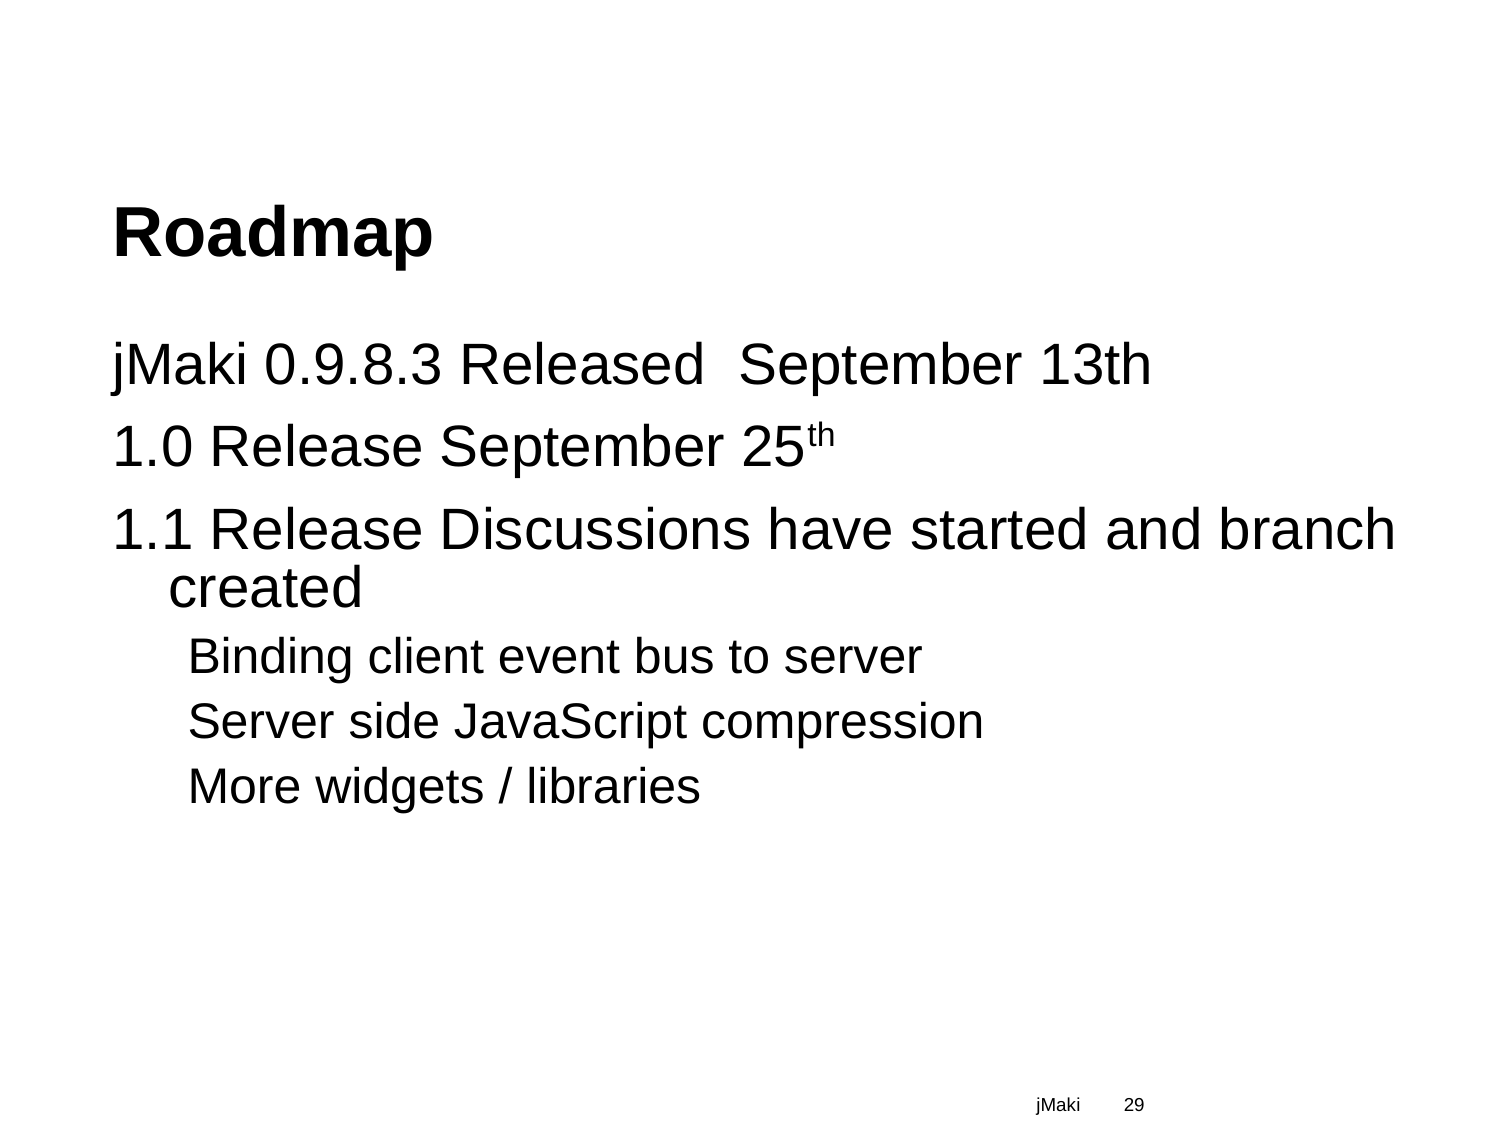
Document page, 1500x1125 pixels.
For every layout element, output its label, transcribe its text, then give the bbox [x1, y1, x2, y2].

list jMaki 0.9.8.3 Released September 13th 1.0 Release September 25th 1.1 Release Discussions have started and branch created Binding client event bus to server Server side JavaScript compression More widgets / libraries [112, 337, 1463, 1030]
title Roadmap [112, 119, 1417, 271]
